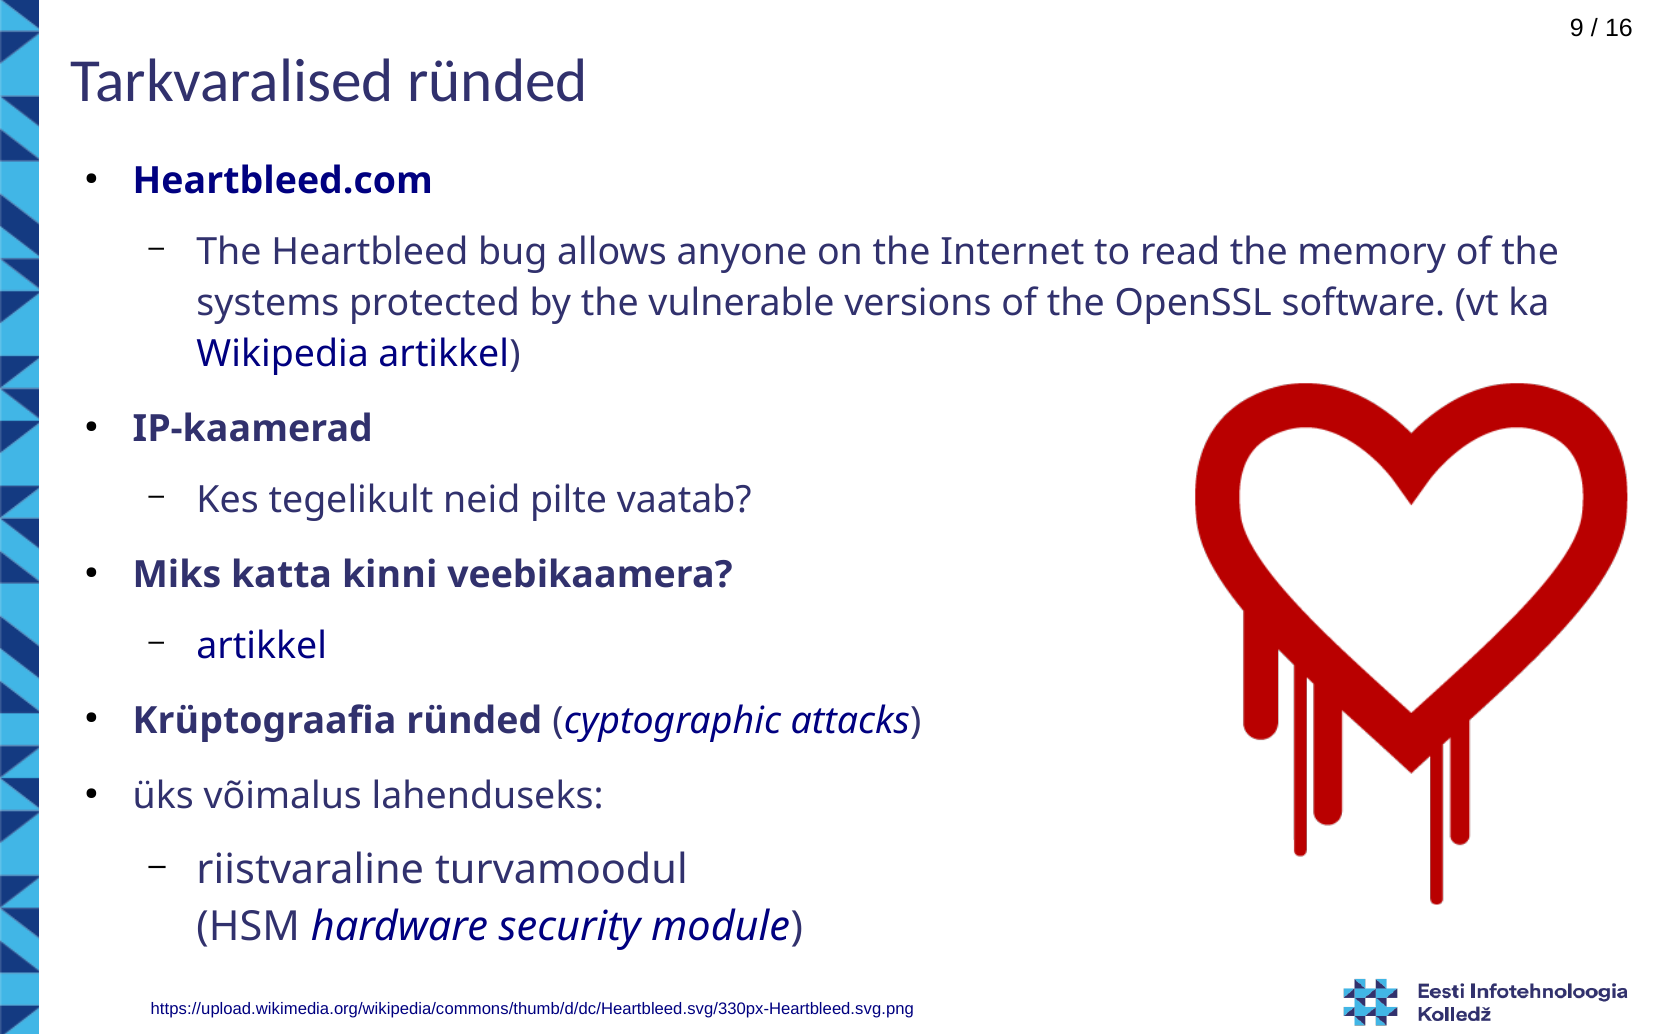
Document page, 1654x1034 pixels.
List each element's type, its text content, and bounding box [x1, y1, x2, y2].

text_box https://upload.wikimedia.org/wikipedia/commons/thumb/d/dc/Heartbleed.svg/330px-Heartbleed.svg.png [135, 992, 951, 1026]
title Tarkvaralised ründed [70, 41, 1630, 130]
picture [1190, 378, 1633, 915]
list Heartbleed.com The Heartbleed bug allows anyone on the Internet to read the memory of the systems protected by the vulnerable versions of the OpenSSL software. (vt ka Wikipedia artikkel) IP-kaamerad Kes tegelikult neid pilte vaatab? Miks katta kinni veebikaamera? artikkel Krüptograafia ründed (cyptographic attacks) üks võimalus lahenduseks: riistvaraline turvamoodul (HSM hardware security module) [68, 153, 1630, 957]
